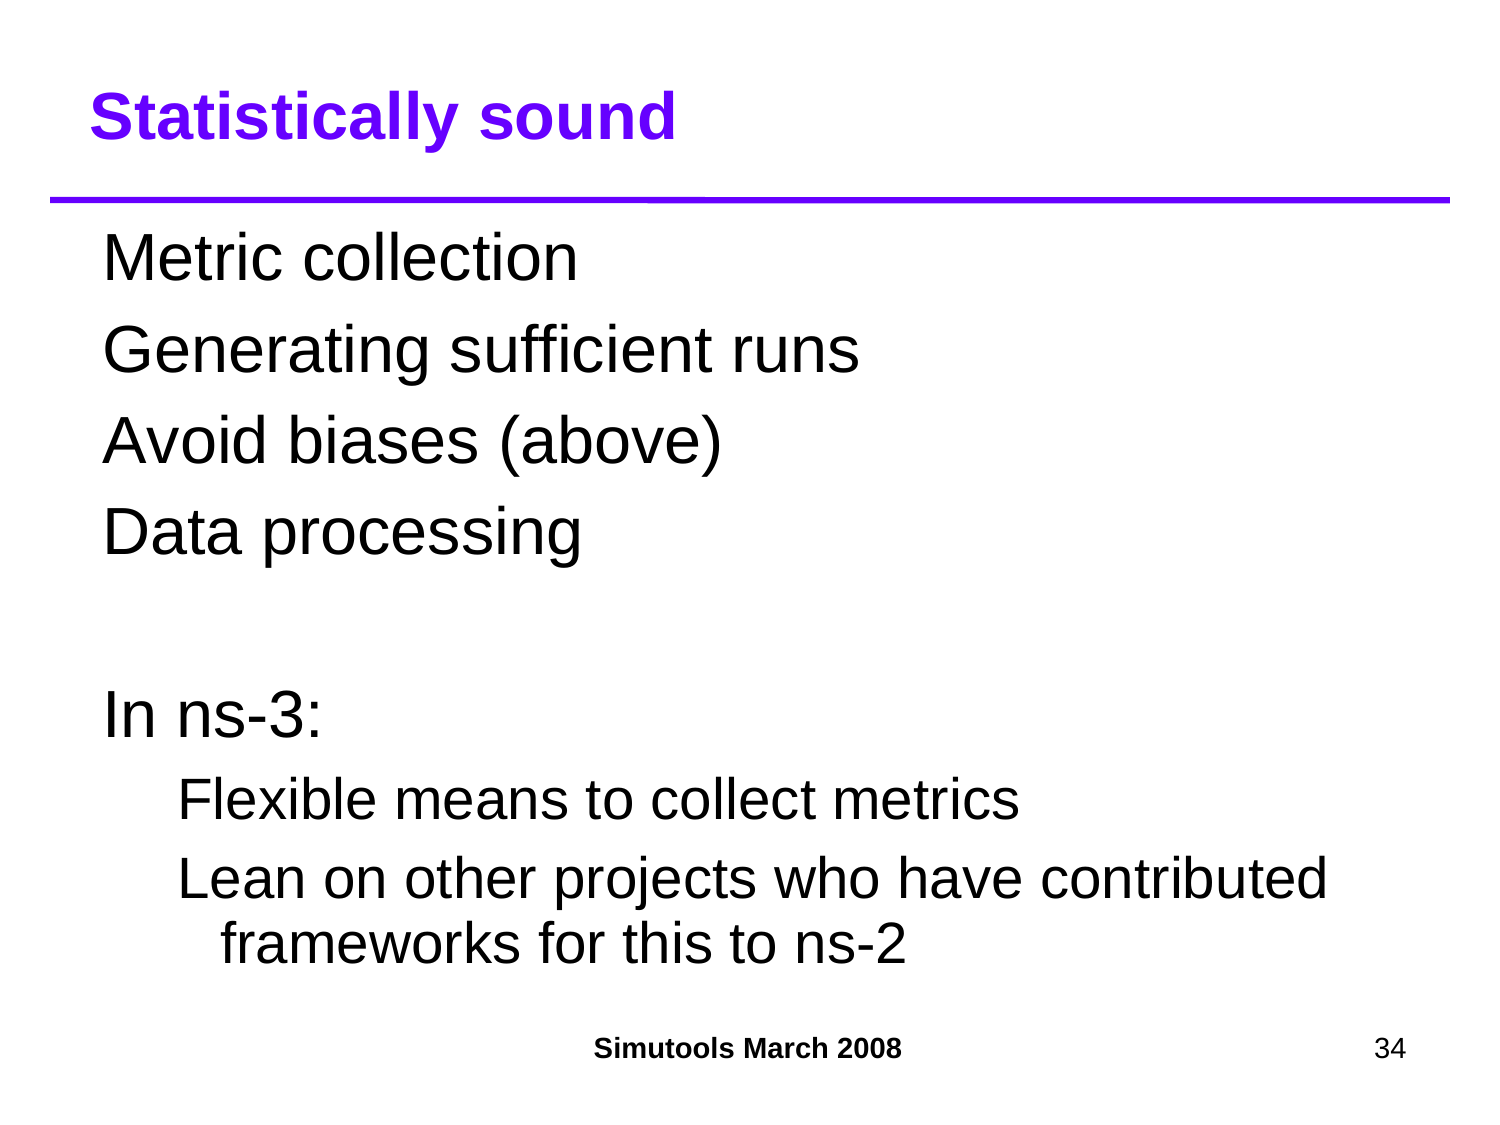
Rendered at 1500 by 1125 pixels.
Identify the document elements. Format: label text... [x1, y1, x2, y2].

list Metric collection Generating sufficient runs Avoid biases (above) Data processing In ns-3: Flexible means to collect metrics Lean on other projects who have contributed frameworks for this to ns-2 [87, 212, 1438, 1111]
title Statistically sound [75, 68, 1426, 165]
